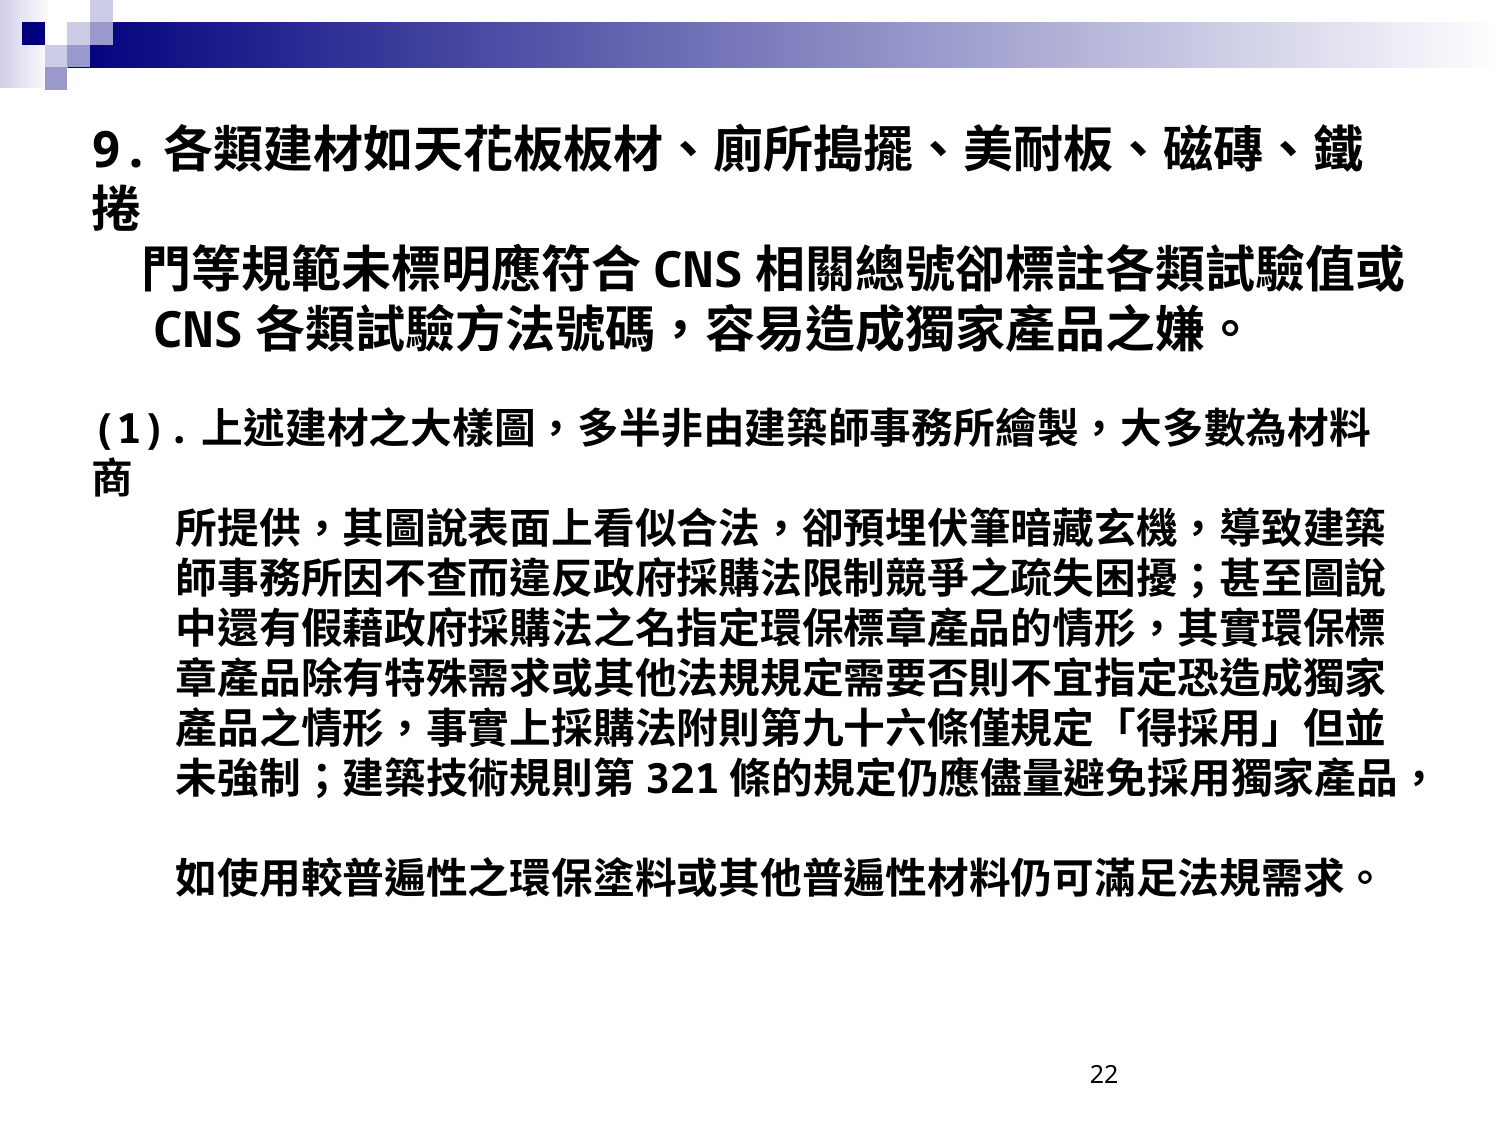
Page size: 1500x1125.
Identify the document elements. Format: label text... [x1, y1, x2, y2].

text_box [1074, 1025, 1426, 1101]
text_box 9.各類建材如天花板板材、廁所搗擺、美耐板、磁磚、鐵捲 門等規範未標明應符合CNS相關總號卻標註各類試驗值或 CNS各類試驗方法號碼，容易造成獨家產品之嫌。 (1).上述建材之大樣圖，多半非由建築師事務所繪製，大多數為材料商 所提供，其圖說表面上看似合法，卻預埋伏筆暗藏玄機，導致建築 師事務所因不查而違反政府採購法限制競爭之疏失困擾；甚至圖說 中還有假藉政府採購法之名指定環保標章產品的情形，其實環保標 章產品除有特殊需求或其他法規規定需要否則不宜指定恐造成獨家 產品之情形，事實上採購法附則第九十六條僅規定「得採用」但並 未強制；建築技術規則第321條的規定仍應儘量避免採用獨家產品， 如使用較普遍性之環保塗料或其他普遍性材料仍可滿足法規需求。 [77, 110, 1423, 1010]
